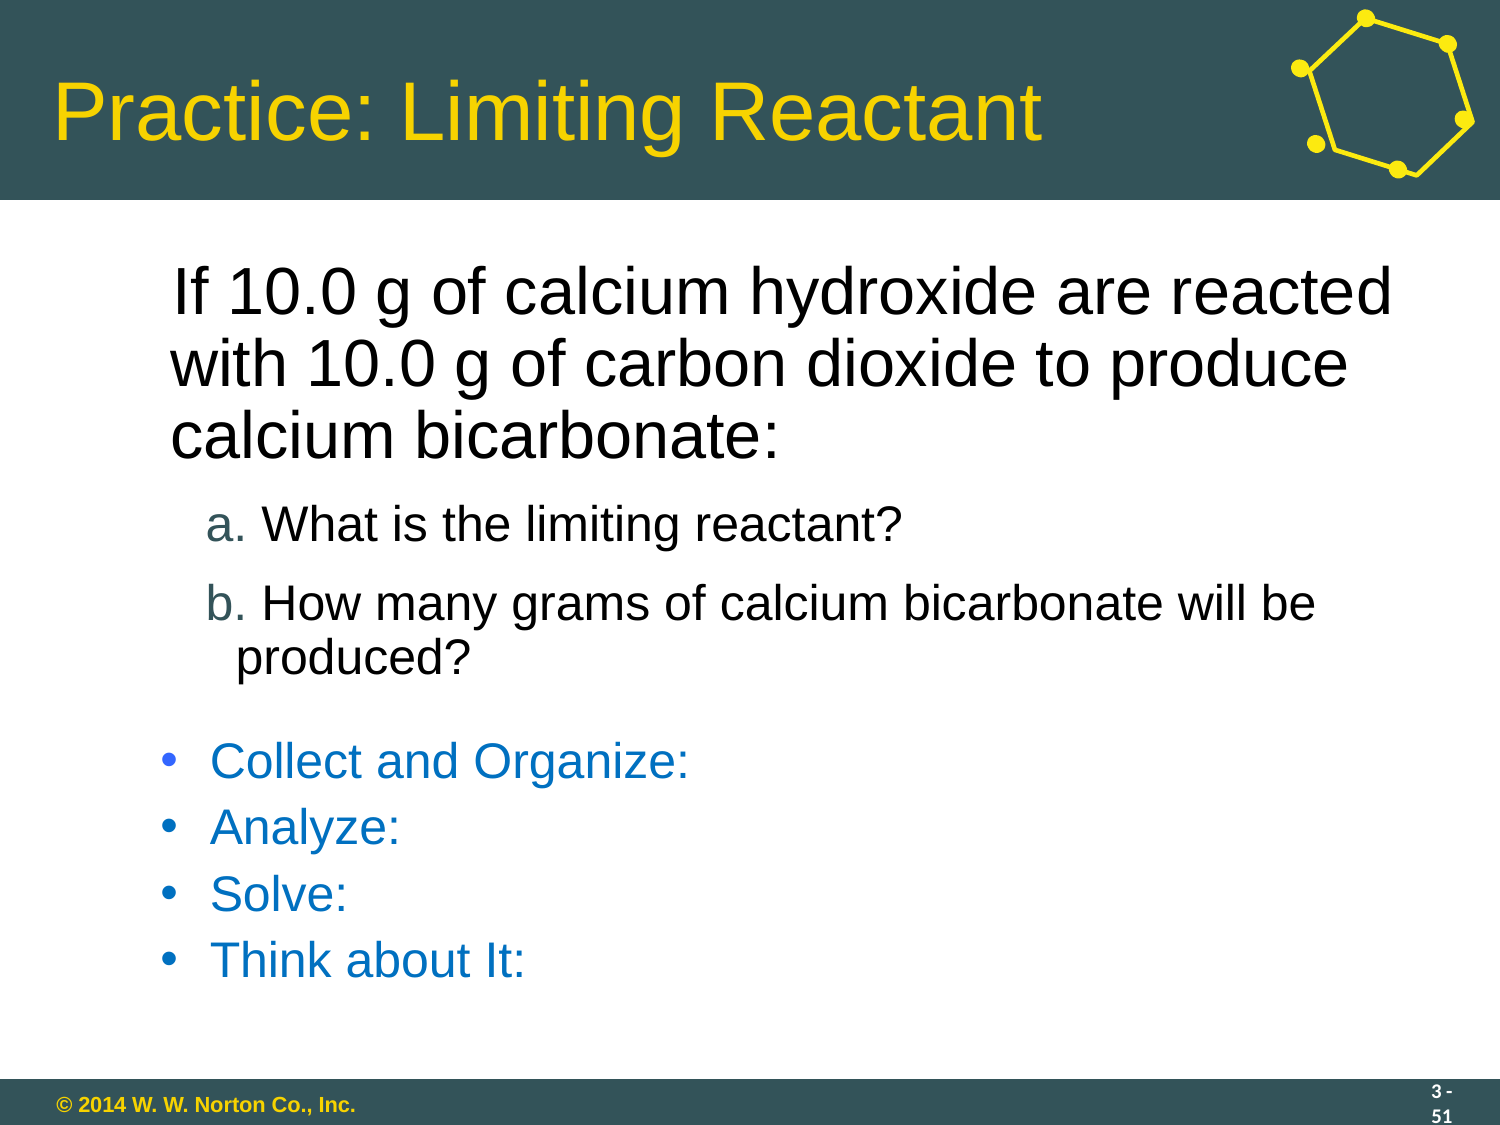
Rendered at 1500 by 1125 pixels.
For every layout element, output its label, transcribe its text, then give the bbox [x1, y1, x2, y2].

slide_number 3 - <number> [1411, 1086, 1468, 1119]
text_box Collect and Organize: Analyze: Solve: Think about It: [106, 727, 913, 997]
title Practice: Limiting Reactant [37, 19, 1118, 195]
list If 10.0 g of calcium hydroxide are reacted with 10.0 g of carbon dioxide to produce calcium bicarbonate: What is the limiting reactant? How many grams of calcium bicarbonate will be produced? [125, 249, 1450, 975]
